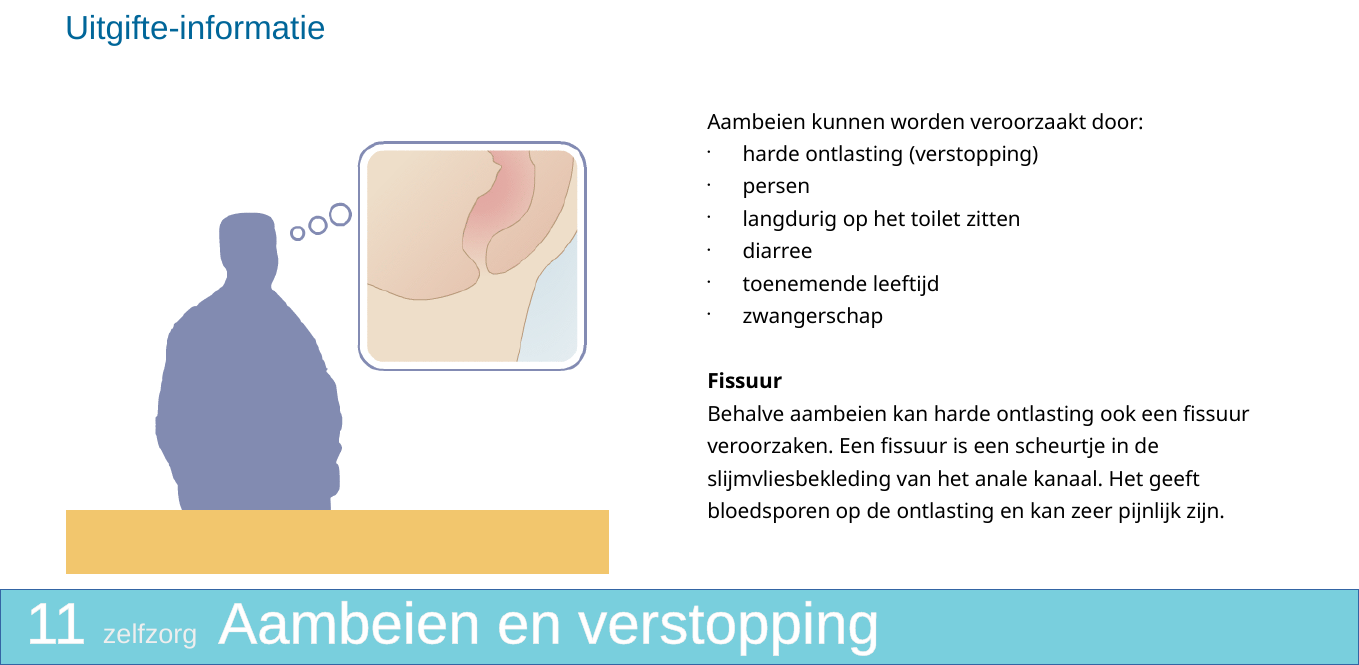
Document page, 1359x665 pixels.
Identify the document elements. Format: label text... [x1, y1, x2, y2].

title Uitgifte-informatie [65, 9, 1288, 83]
title 11 zelfzorg Aambeien en verstopping [26, 590, 993, 665]
text_box [0, 589, 1359, 665]
text_box Aambeien kunnen worden veroorzaakt door: harde ontlasting (verstopping) persen langdurig op het toilet zitten diarree toenemende leeftijd zwangerschap Fissuur Behalve aambeien kan harde ontlasting ook een fissuur veroorzaken. Een fissuur is een scheurtje in de slijmvliesbekleding van het anale kanaal. Het geeft bloedsporen op de ontlasting en kan zeer pijnlijk zijn. [692, 95, 1302, 575]
picture [66, 118, 609, 574]
